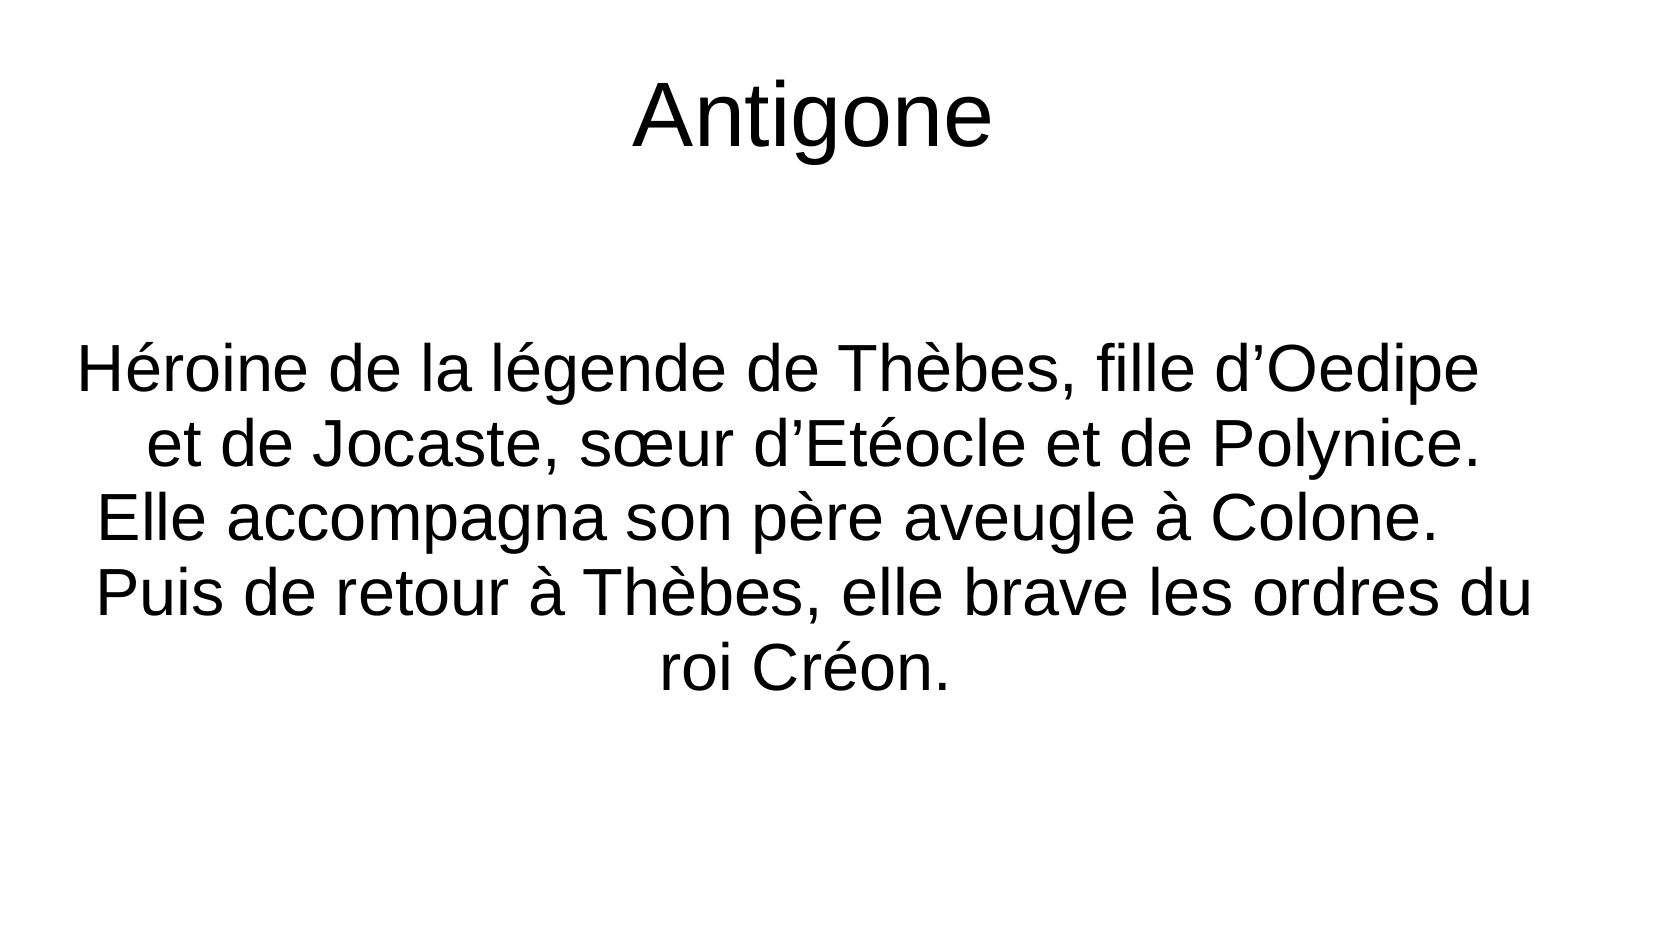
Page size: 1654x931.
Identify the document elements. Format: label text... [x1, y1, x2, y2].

subtitle Héroine de la légende de Thèbes, fille d’Oedipe et de Jocaste, sœur d’Etéocle et de Polynice. Elle accompagna son père aveugle à Colone. Puis de retour à Thèbes, elle brave les ordres du roi Créon. [70, 248, 1560, 788]
title Antigone [82, 37, 1571, 193]
